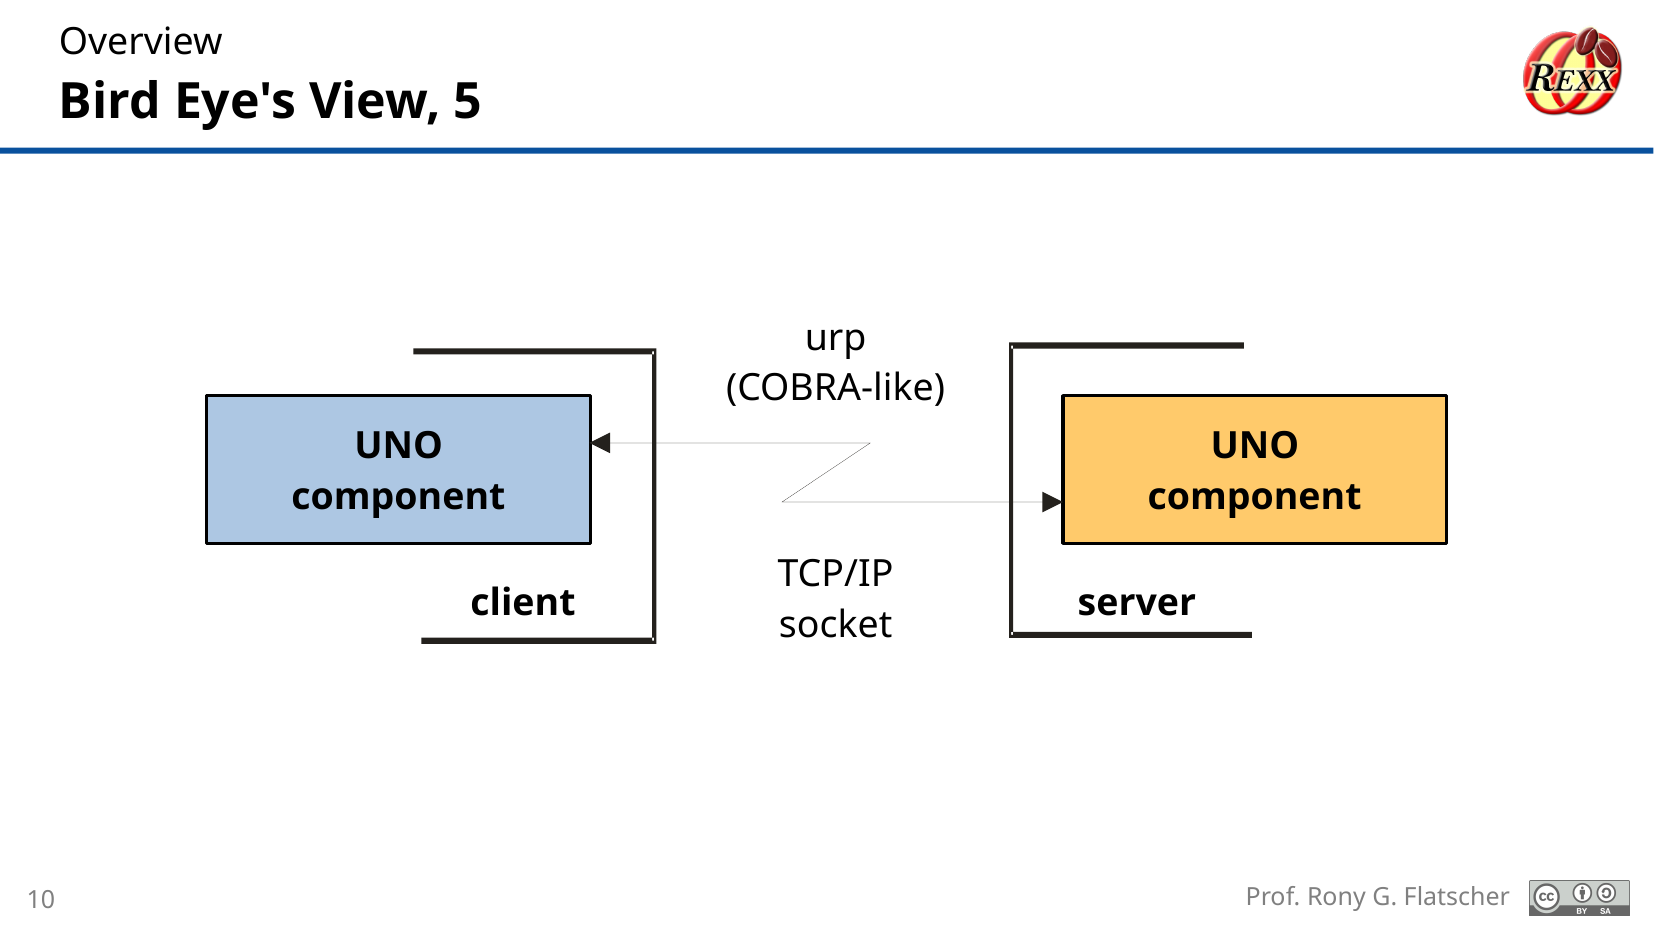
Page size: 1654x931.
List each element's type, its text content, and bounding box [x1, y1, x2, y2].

text_box server [1062, 568, 1329, 632]
text_box TCP/IP socket [702, 538, 969, 652]
text_box UNO component [1062, 395, 1447, 544]
title Overview Bird Eye's View, 5 [0, 0, 1625, 148]
text_box [413, 348, 657, 644]
text_box urp (COBRA-like) [702, 302, 969, 415]
text_box [1009, 342, 1252, 638]
text_box UNO component [206, 395, 591, 544]
text_box client [324, 568, 591, 632]
